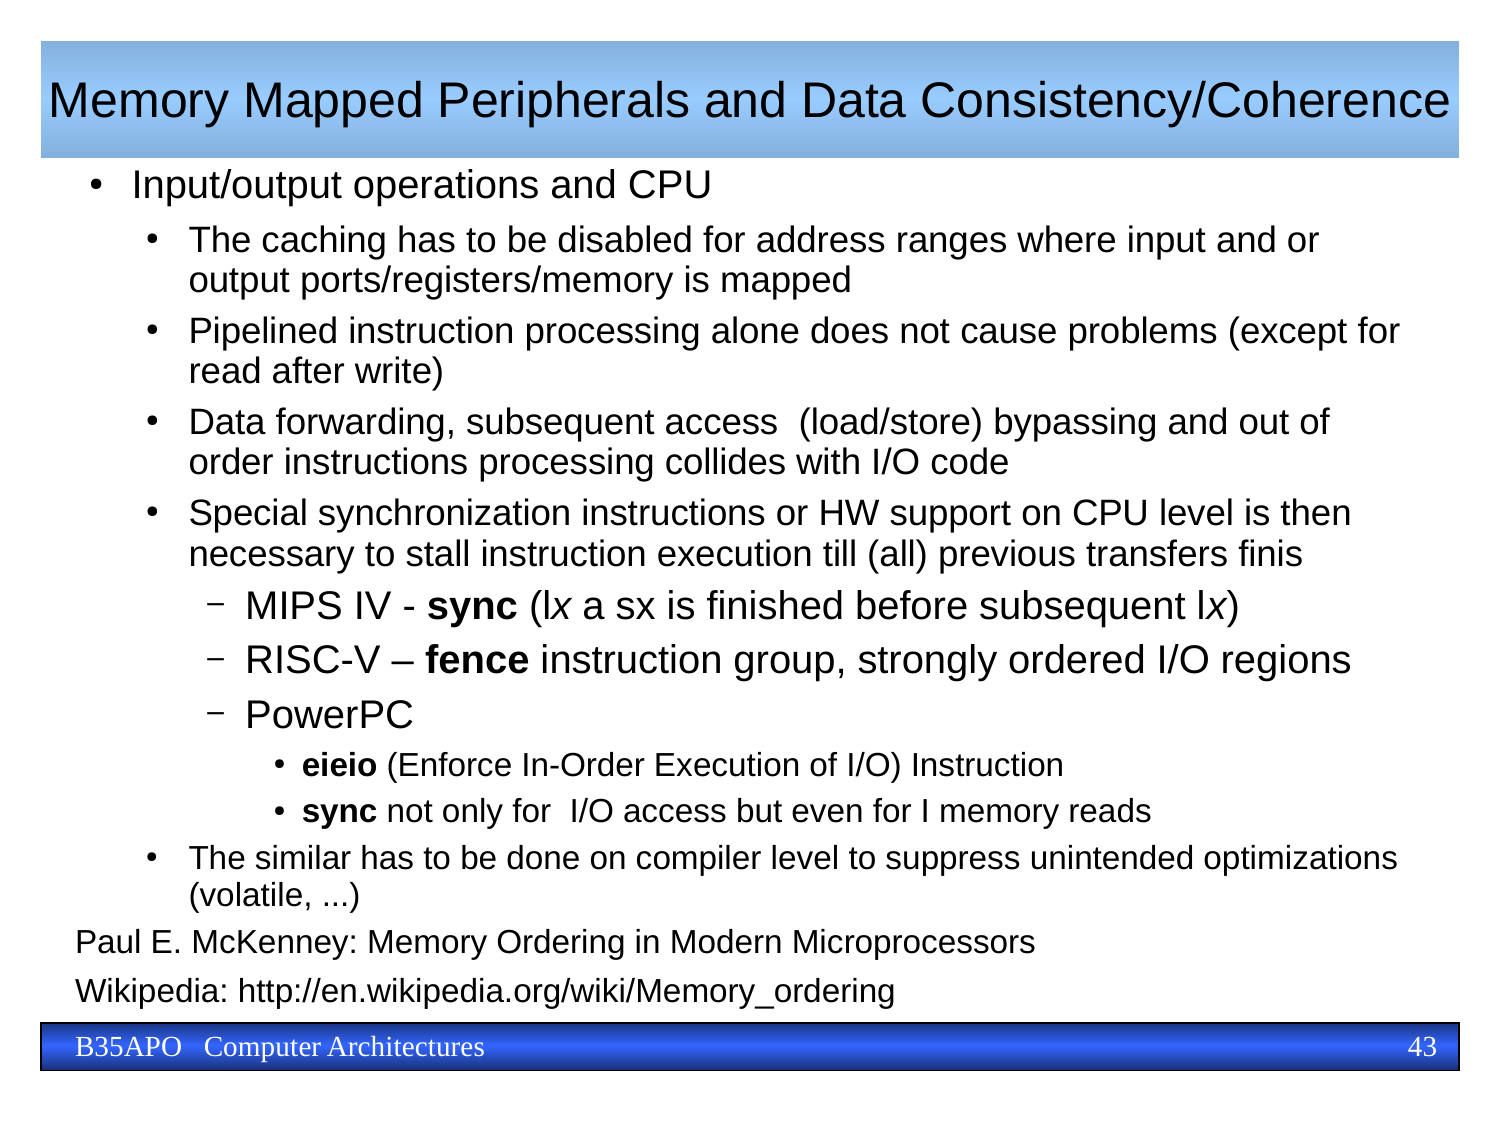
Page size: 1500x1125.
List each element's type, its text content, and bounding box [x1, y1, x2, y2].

list Input/output operations and CPU The caching has to be disabled for address ranges where input and or output ports/registers/memory is mapped Pipelined instruction processing alone does not cause problems (except for read after write) Data forwarding, subsequent access (load/store) bypassing and out of order instructions processing collides with I/O code Special synchronization instructions or HW support on CPU level is then necessary to stall instruction execution till (all) previous transfers finis MIPS IV - sync (lx a sx is finished before subsequent lx) RISC-V – fence instruction group, strongly ordered I/O regions PowerPC eieio (Enforce In-Order Execution of I/O) Instruction sync not only for I/O access but even for I memory reads The similar has to be done on compiler level to suppress unintended optimizations (volatile, ...) Paul E. McKenney: Memory Ordering in Modern Microprocessors Wikipedia: http://en.wikipedia.org/wiki/Memory_ordering [75, 162, 1426, 1025]
title Memory Mapped Peripherals and Data Consistency/Coherence [41, 41, 1459, 158]
